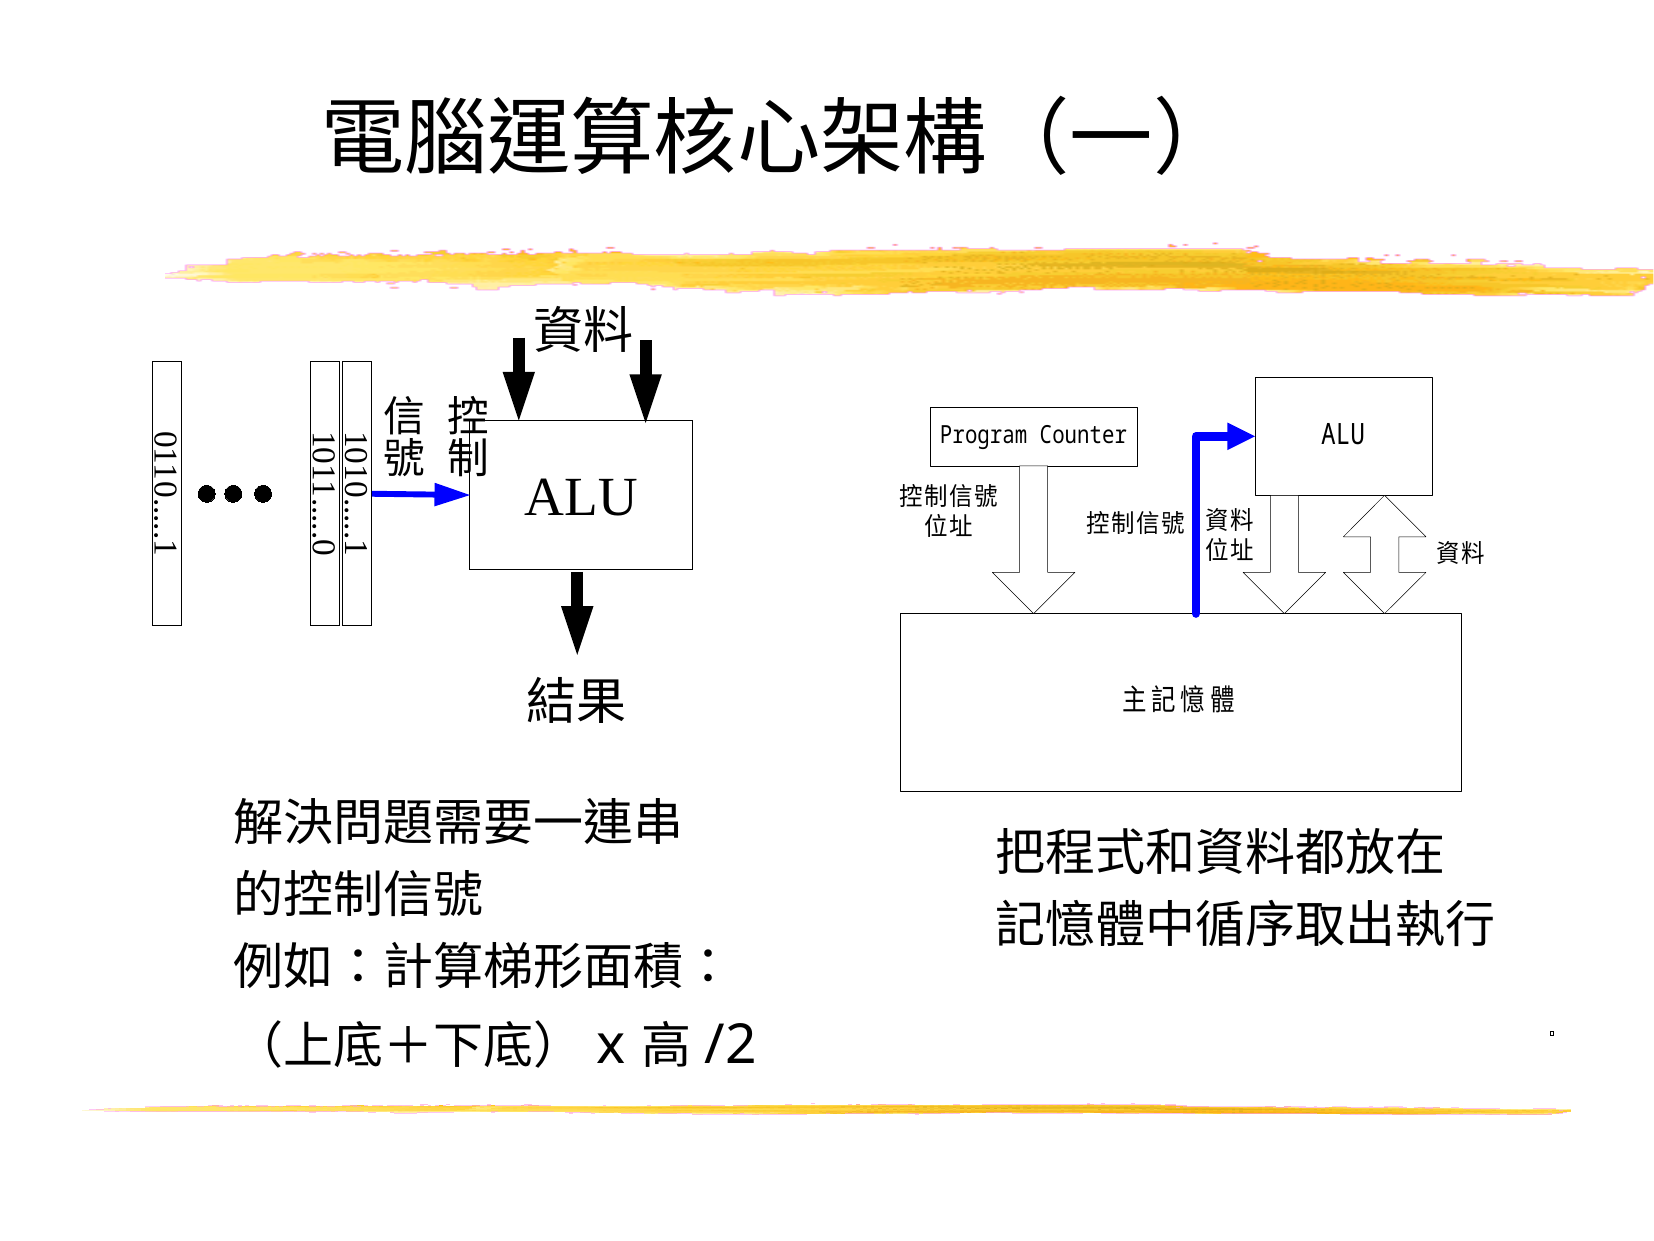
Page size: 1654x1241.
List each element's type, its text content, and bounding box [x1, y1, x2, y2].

text_box ALU [469, 420, 693, 570]
text_box 解決問題需要一連串 的控制信號 例如：計算梯形面積： （上底＋下底）x高/2 [218, 774, 767, 1041]
text_box 資料 [533, 286, 634, 349]
title 電腦運算核心架構（一） [76, 28, 1482, 236]
text_box [224, 485, 242, 503]
picture [82, 1102, 1571, 1117]
chart [877, 376, 1500, 792]
text_box 0110.....1 [152, 361, 182, 626]
text_box 1010.....1 [342, 361, 372, 626]
text_box 把程式和資料都放在 記憶體中循序取出執行 [980, 805, 1512, 950]
picture [165, 237, 1654, 308]
text_box 結果 [526, 657, 627, 720]
text_box [254, 485, 272, 503]
text_box 控制 信號 [374, 395, 482, 499]
text_box 1011.....0 [310, 361, 340, 626]
text_box [198, 485, 216, 503]
